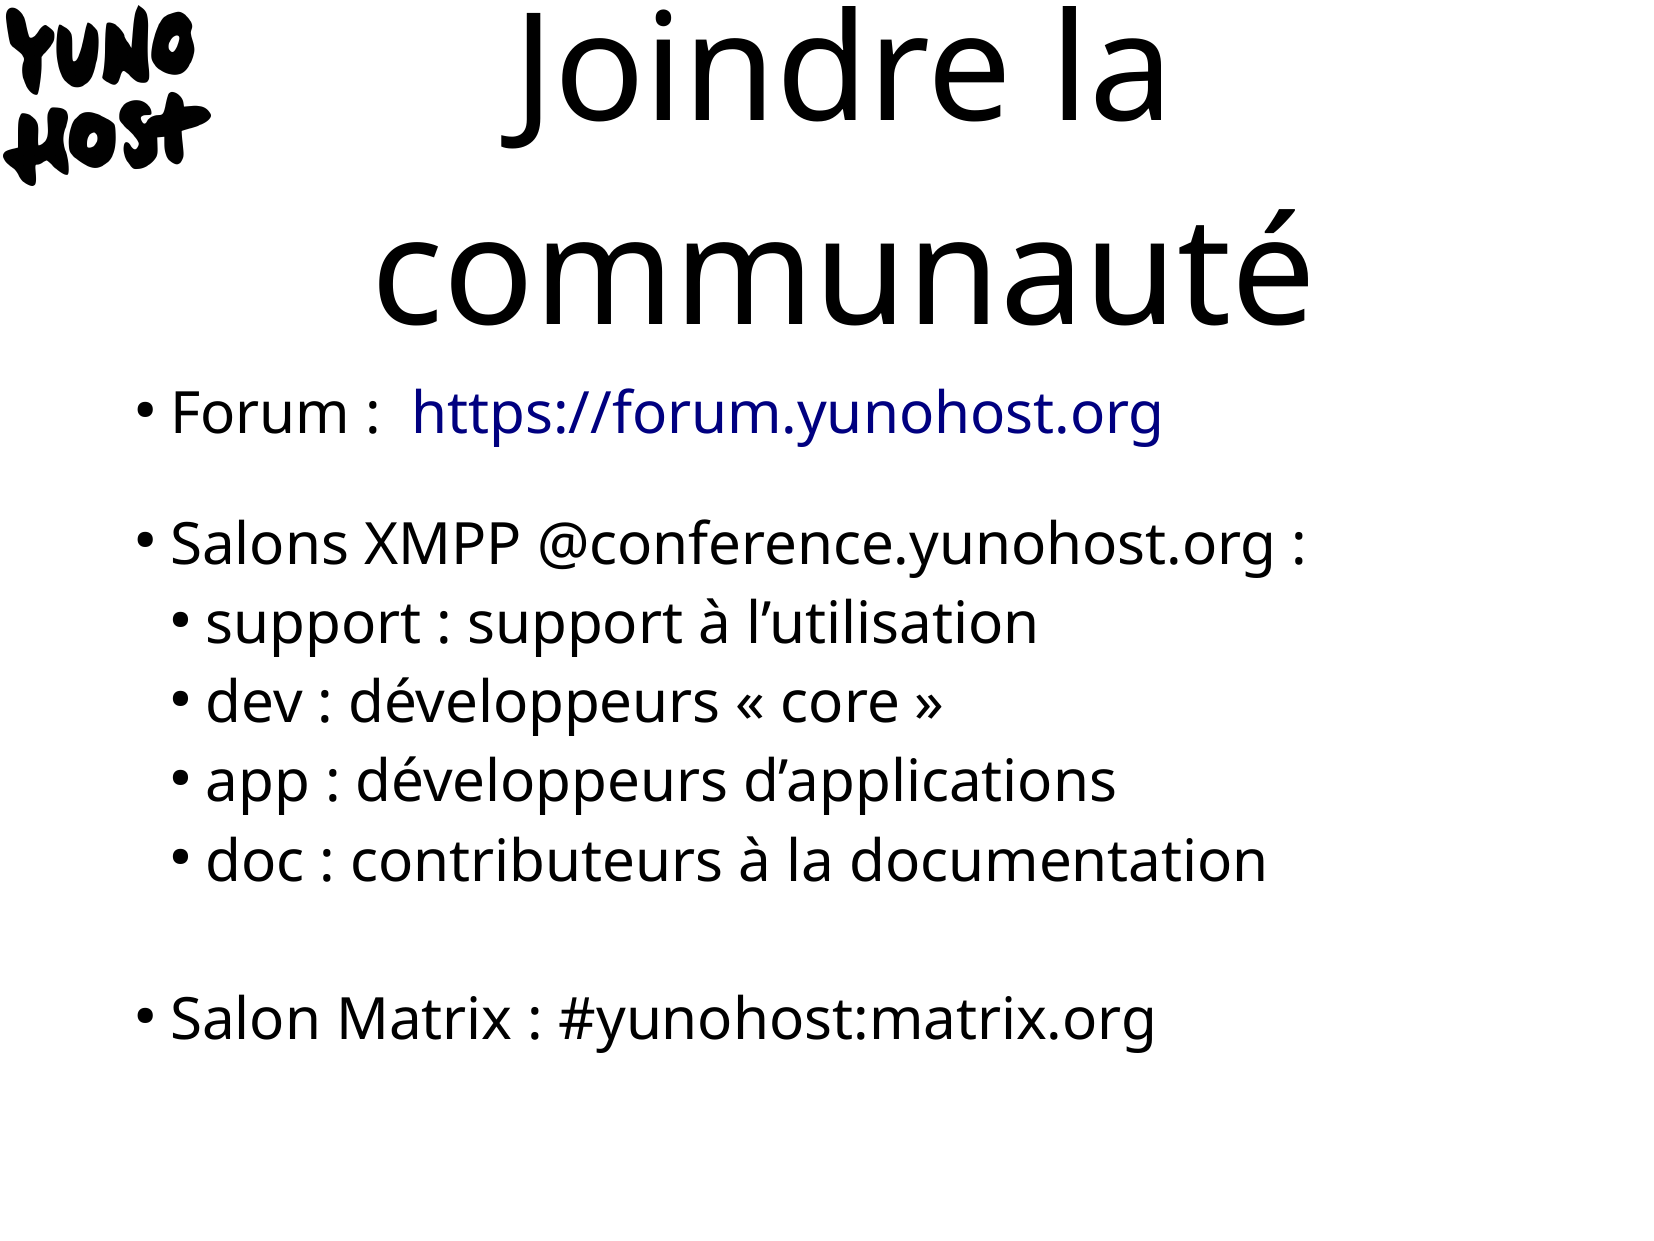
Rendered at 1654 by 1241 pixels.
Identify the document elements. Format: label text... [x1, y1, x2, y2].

text_box Forum : https://forum.yunohost.org Salons XMPP @conference.yunohost.org : support : support à l’utilisation dev : développeurs « core » app : développeurs d’applications doc : contributeurs à la documentation Salon Matrix : #yunohost:matrix.org [120, 285, 1546, 1002]
title Joindre la communauté [82, 61, 1606, 269]
picture [3, 5, 211, 186]
